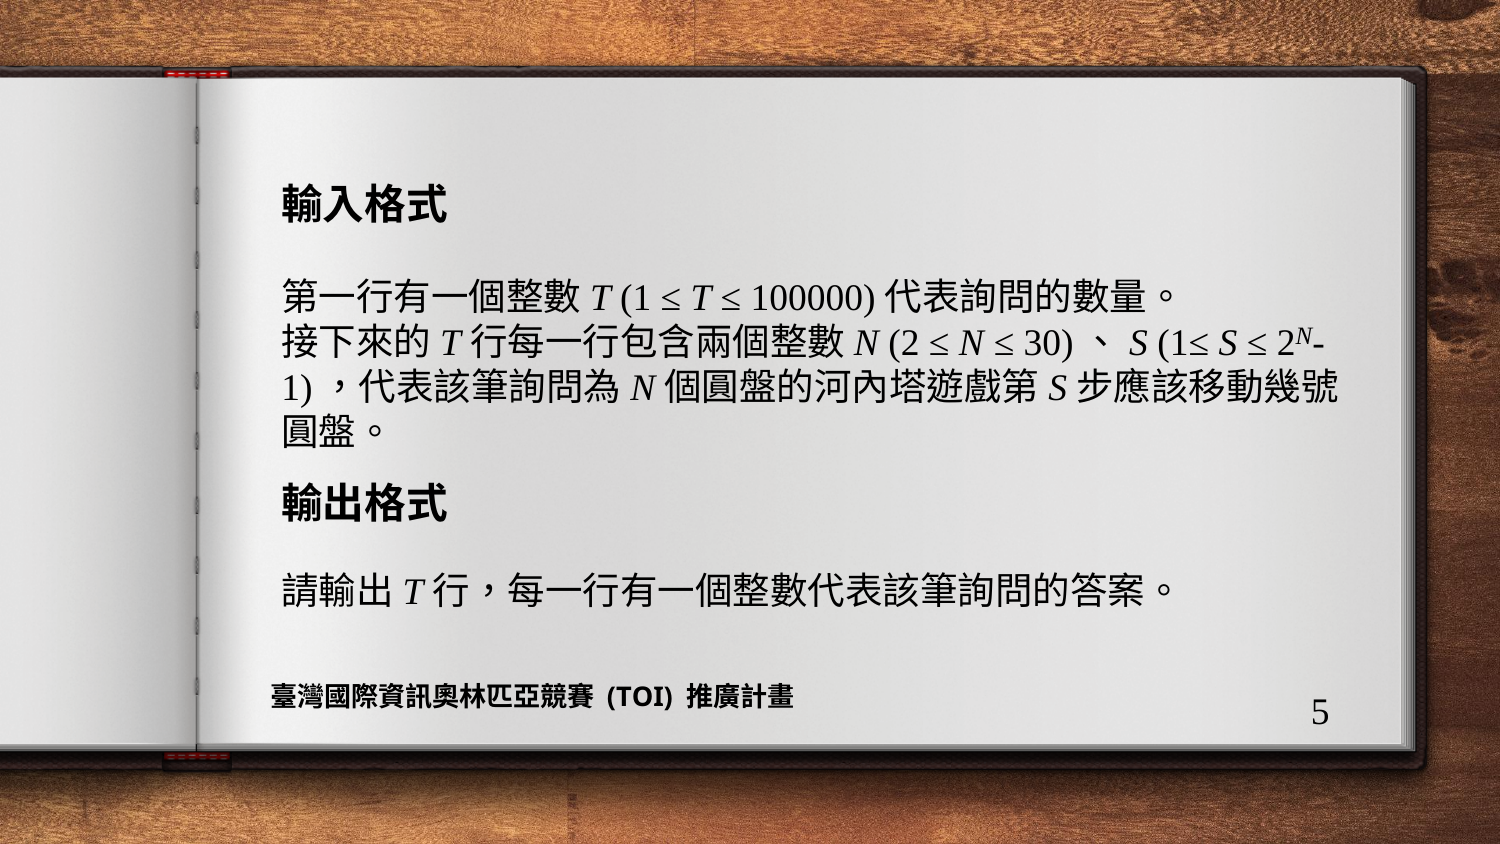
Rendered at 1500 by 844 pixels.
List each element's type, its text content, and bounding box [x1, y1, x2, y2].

text_box [1295, 672, 1386, 737]
text_box 輸入格式 第一行有一個整數T (1 ≤ T ≤ 100000)代表詢問的數量。 接下來的T行每一行包含兩個整數N (2 ≤ N ≤ 30)、S (1≤ S ≤ 2N-1)，代表該筆詢問為N個圓盤的河內塔遊戲第S步應該移動幾號圓盤。 [266, 171, 1356, 470]
text_box 輸出格式 請輸出T行，每一行有一個整數代表該筆詢問的答案。 [266, 470, 1368, 620]
